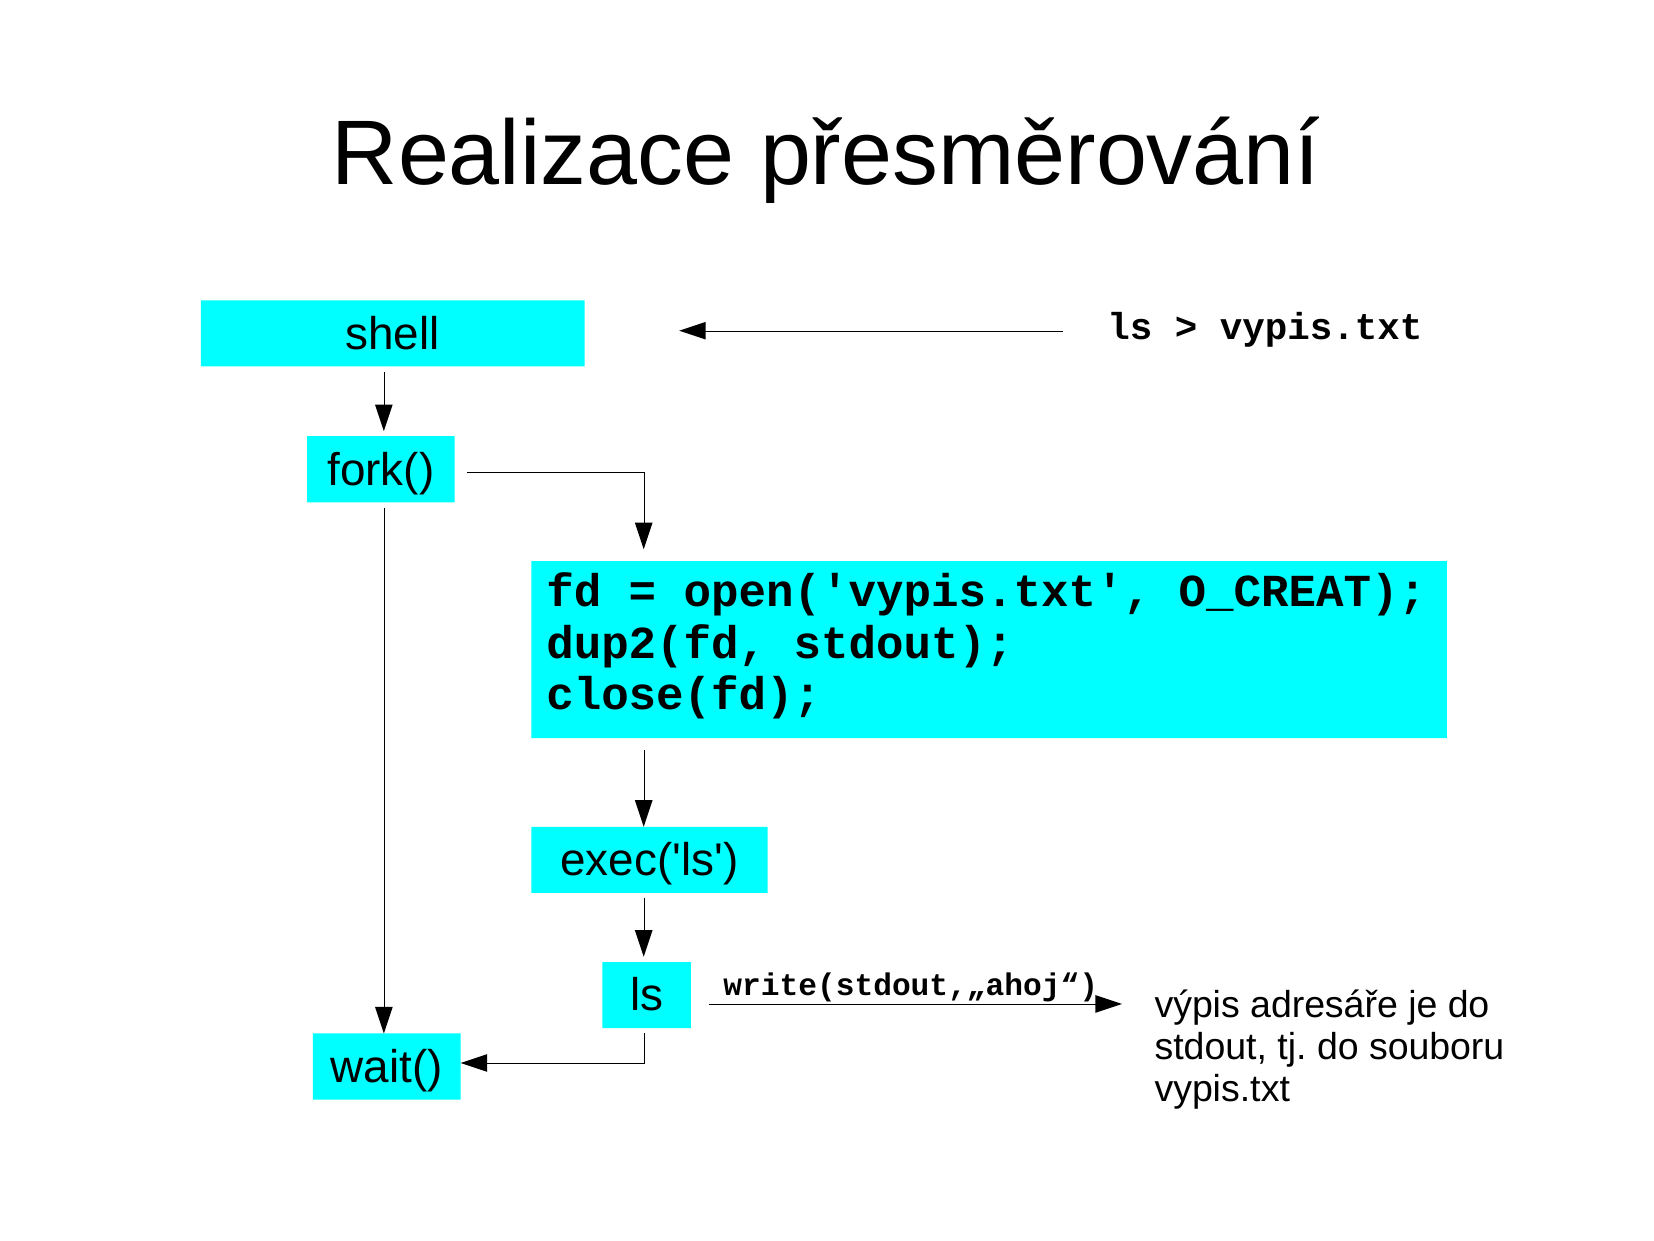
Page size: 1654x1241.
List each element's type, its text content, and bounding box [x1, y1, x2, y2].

text_box ls > vypis.txt [1092, 301, 1447, 359]
text_box shell [200, 300, 585, 367]
text_box fd = open('vypis.txt', O_CREAT); dup2(fd, stdout); close(fd); [531, 561, 1447, 739]
text_box ls [602, 962, 691, 1028]
text_box exec('ls') [531, 826, 768, 893]
text_box wait() [312, 1033, 461, 1100]
text_box fork() [307, 436, 455, 503]
text_box výpis adresáře je do stdout, tj. do souboru vypis.txt [1139, 976, 1524, 1123]
title Realizace přesměrování [82, 56, 1571, 250]
text_box write(stdout,„ahoj“) [708, 962, 1117, 1013]
